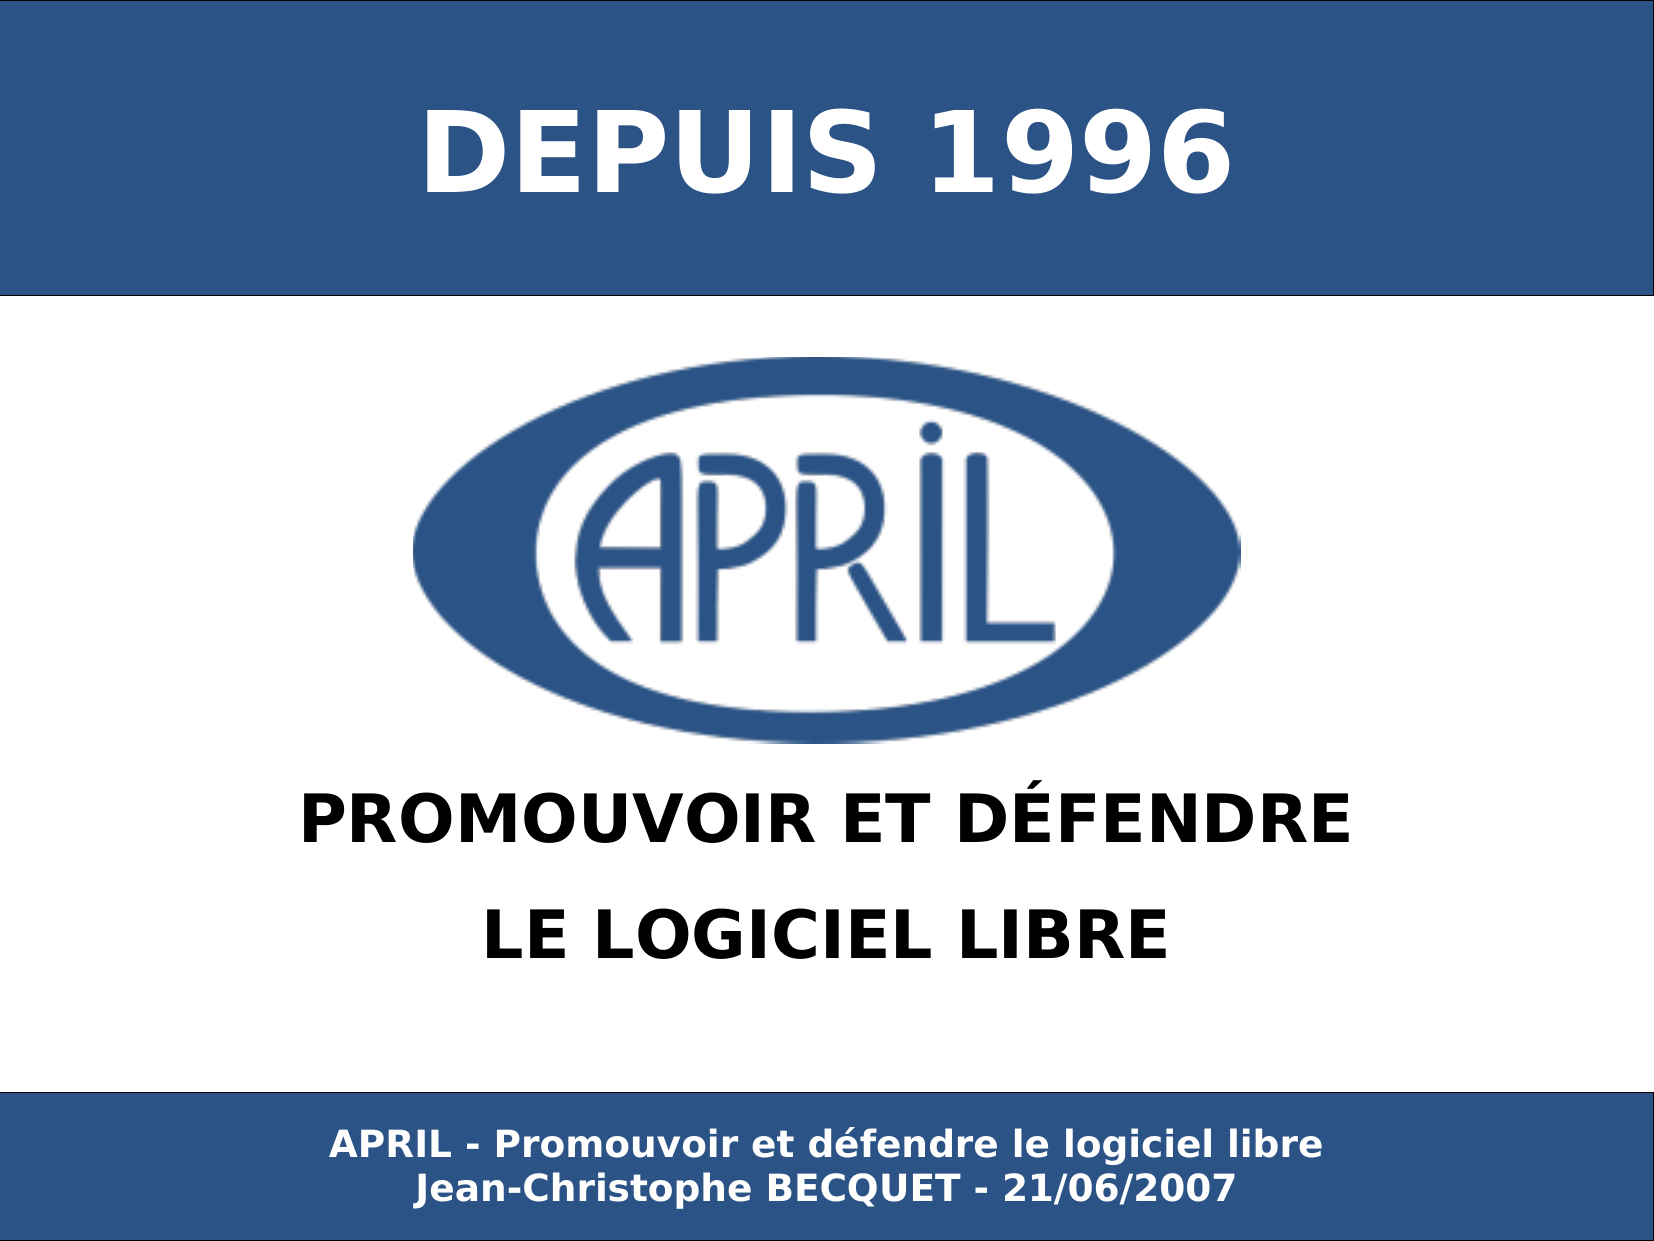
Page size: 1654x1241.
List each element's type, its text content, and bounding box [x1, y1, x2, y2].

subtitle PROMOUVOIR ET DÉFENDRE LE LOGICIEL LIBRE [82, 354, 1571, 1109]
title DEPUIS 1996 [82, 56, 1571, 250]
